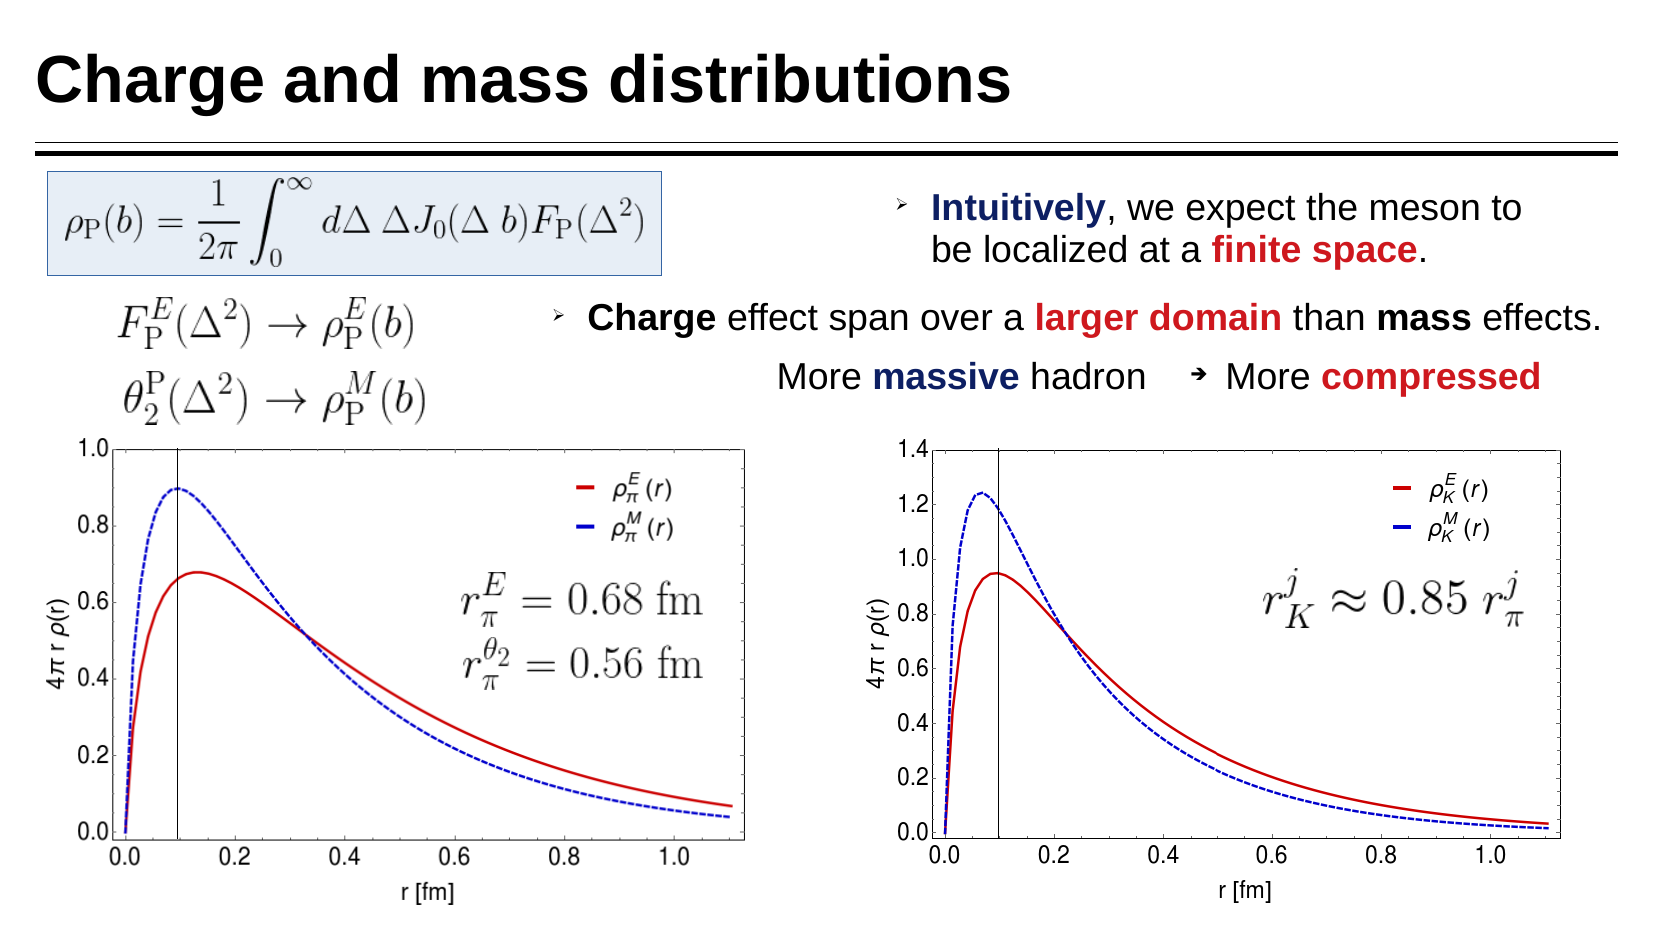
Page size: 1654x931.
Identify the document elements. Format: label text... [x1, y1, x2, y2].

text_box Charge effect span over a larger domain than mass effects. [537, 289, 1618, 389]
picture [64, 177, 644, 267]
picture [41, 432, 756, 910]
text_box More massive hadron [761, 348, 1223, 448]
text_box Intuitively, we expect the meson to be localized at a finite space. [880, 178, 1560, 278]
picture [862, 431, 1571, 904]
picture [117, 297, 414, 349]
text_box More compressed [1175, 348, 1601, 420]
title Charge and mass distributions [33, 33, 1052, 276]
picture [124, 371, 426, 425]
